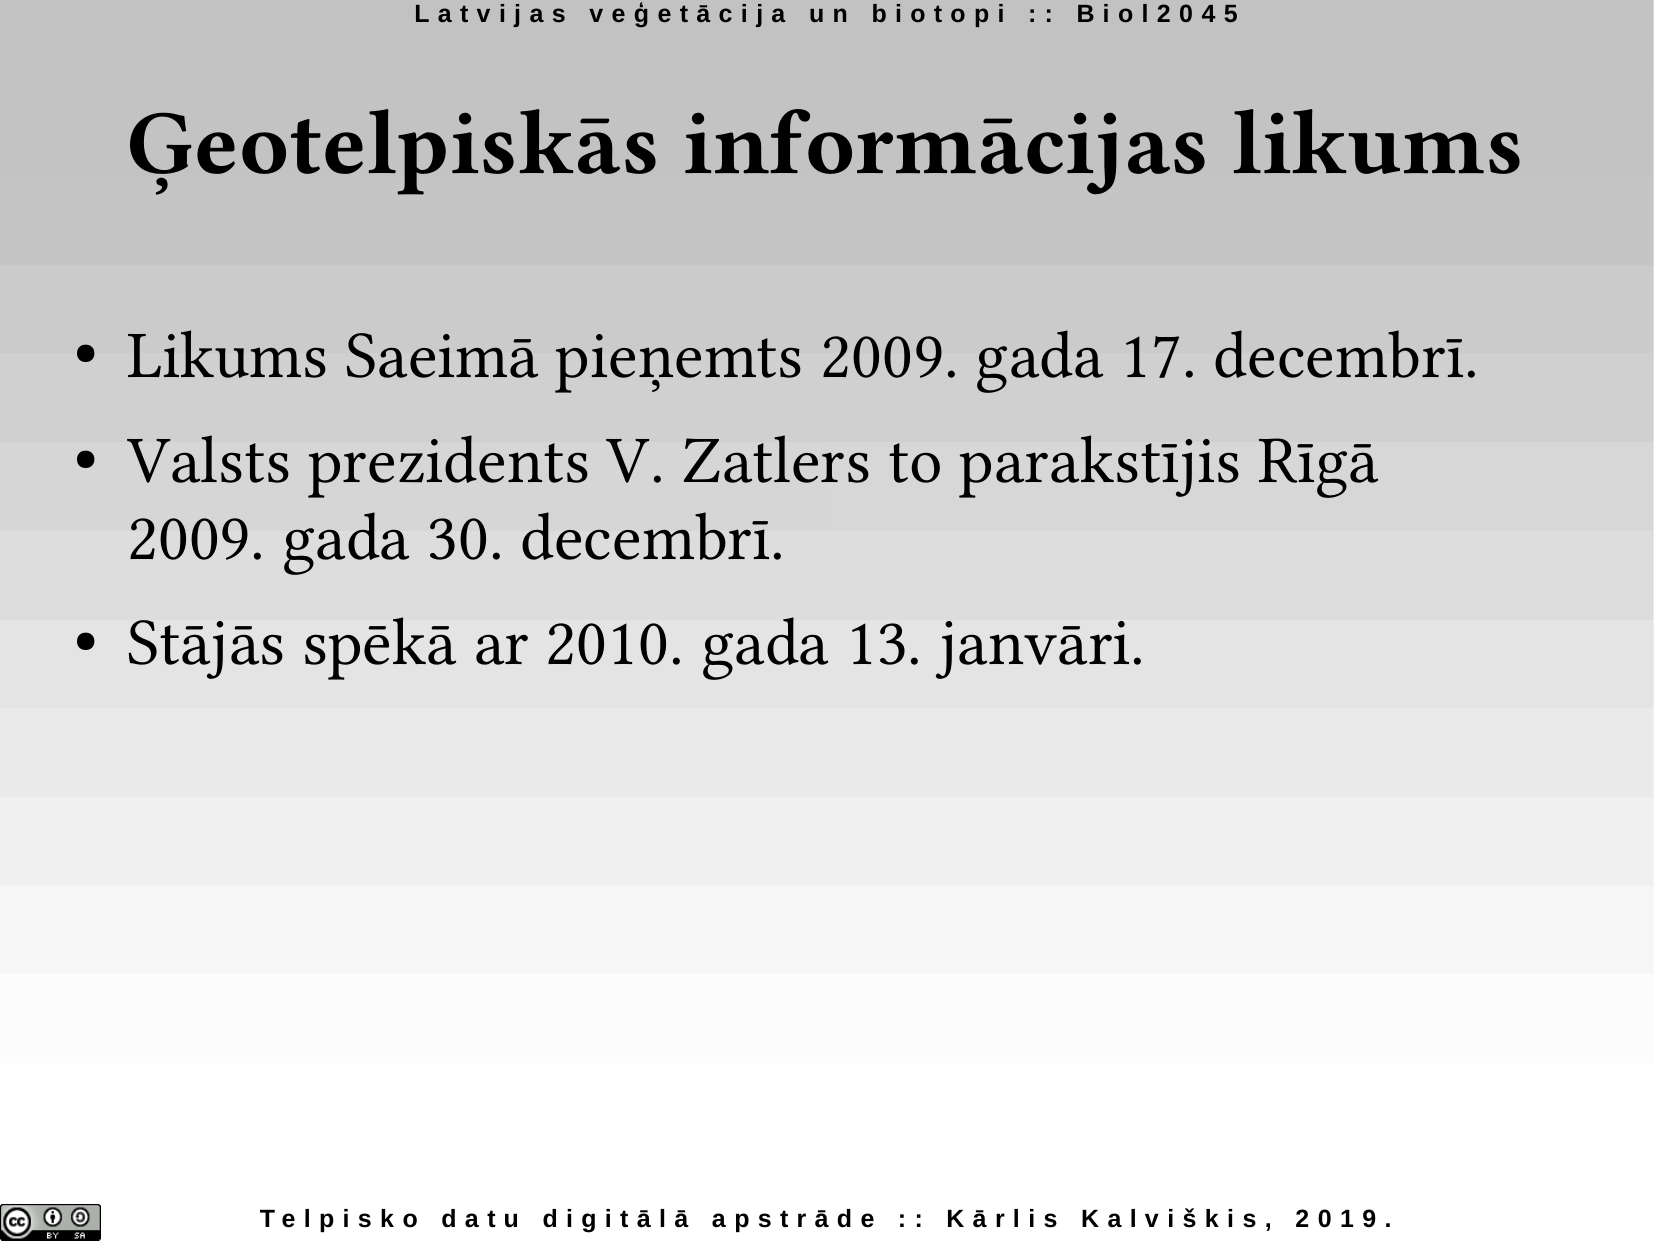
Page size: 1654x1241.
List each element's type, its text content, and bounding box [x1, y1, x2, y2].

picture [0, 287, 1654, 1241]
title Ģeotelpiskās informācijas likums [0, 1, 1654, 287]
list Likums Saeimā pieņemts 2009. gada 17. decembrī. Valsts prezidents V. Zatlers to parakstījis Rīgā 2009. gada 30. decembrī. Stājās spēkā ar 2010. gada 13. janvāri. [56, 317, 1600, 1175]
